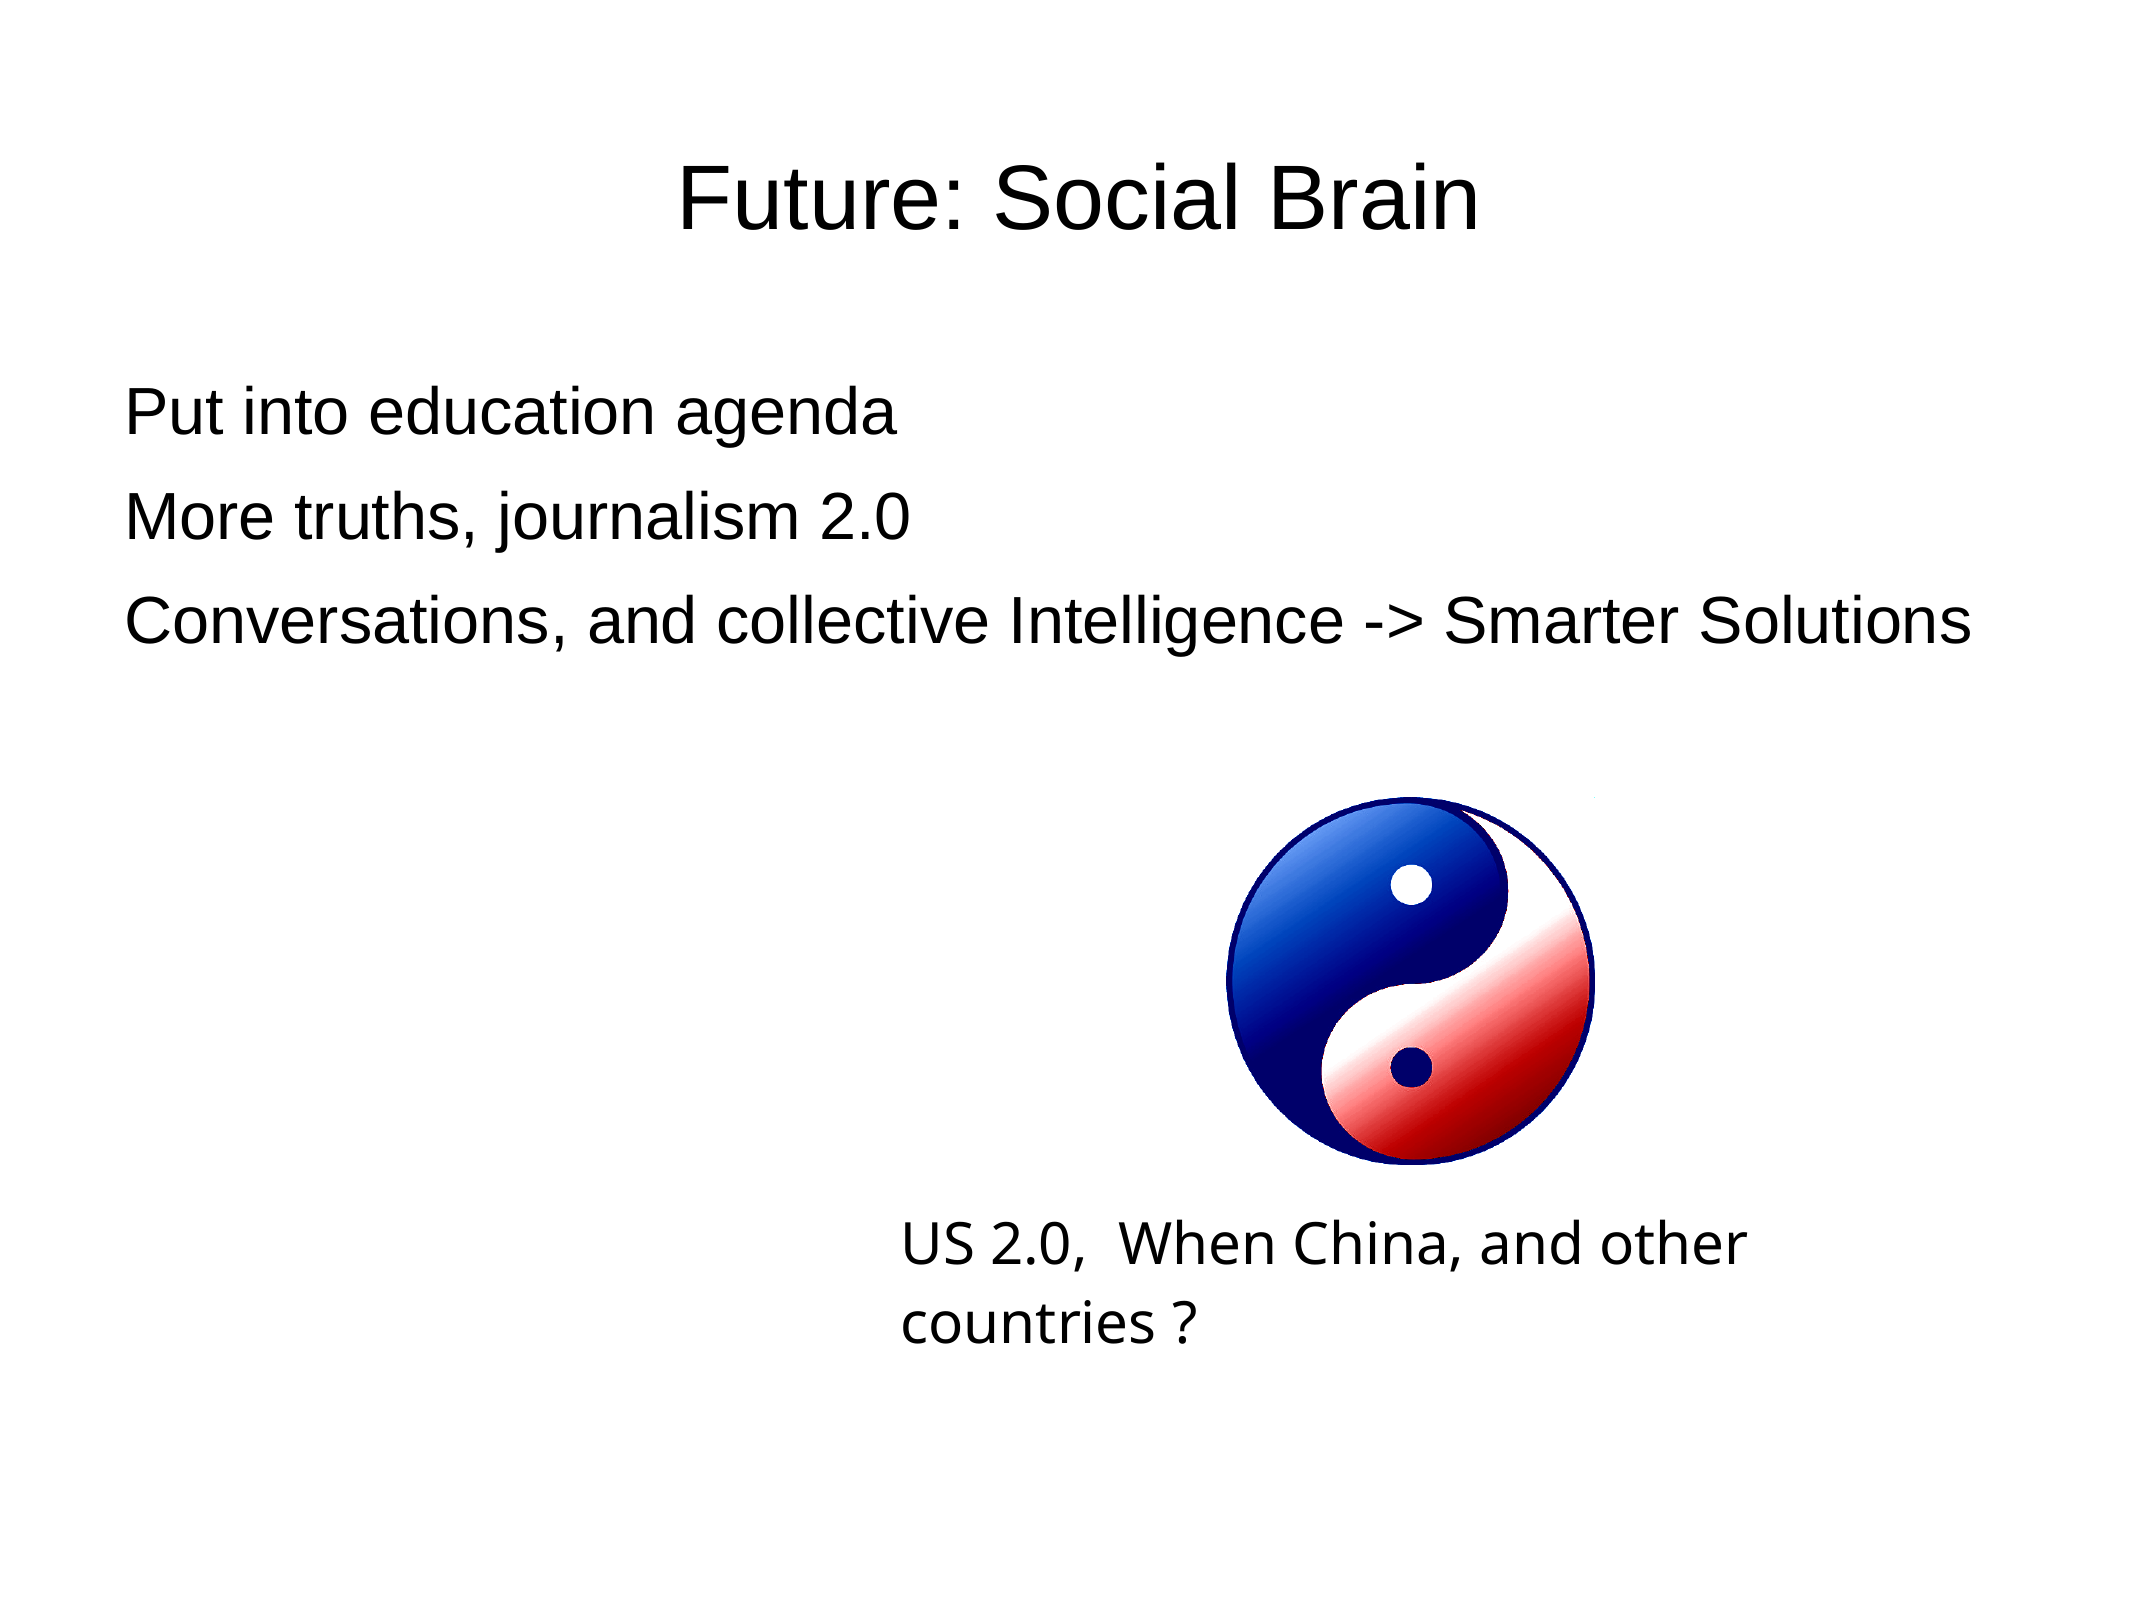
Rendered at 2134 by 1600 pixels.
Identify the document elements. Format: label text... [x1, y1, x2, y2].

text_box US 2.0, When China, and other countries ? [885, 1194, 2067, 1277]
list Put into education agenda More truths, journalism 2.0 Conversations, and collective Intelligence -> Smarter Solutions [106, 374, 2027, 1431]
picture [1226, 797, 1595, 1166]
title Future: Social Brain [106, 63, 2027, 331]
